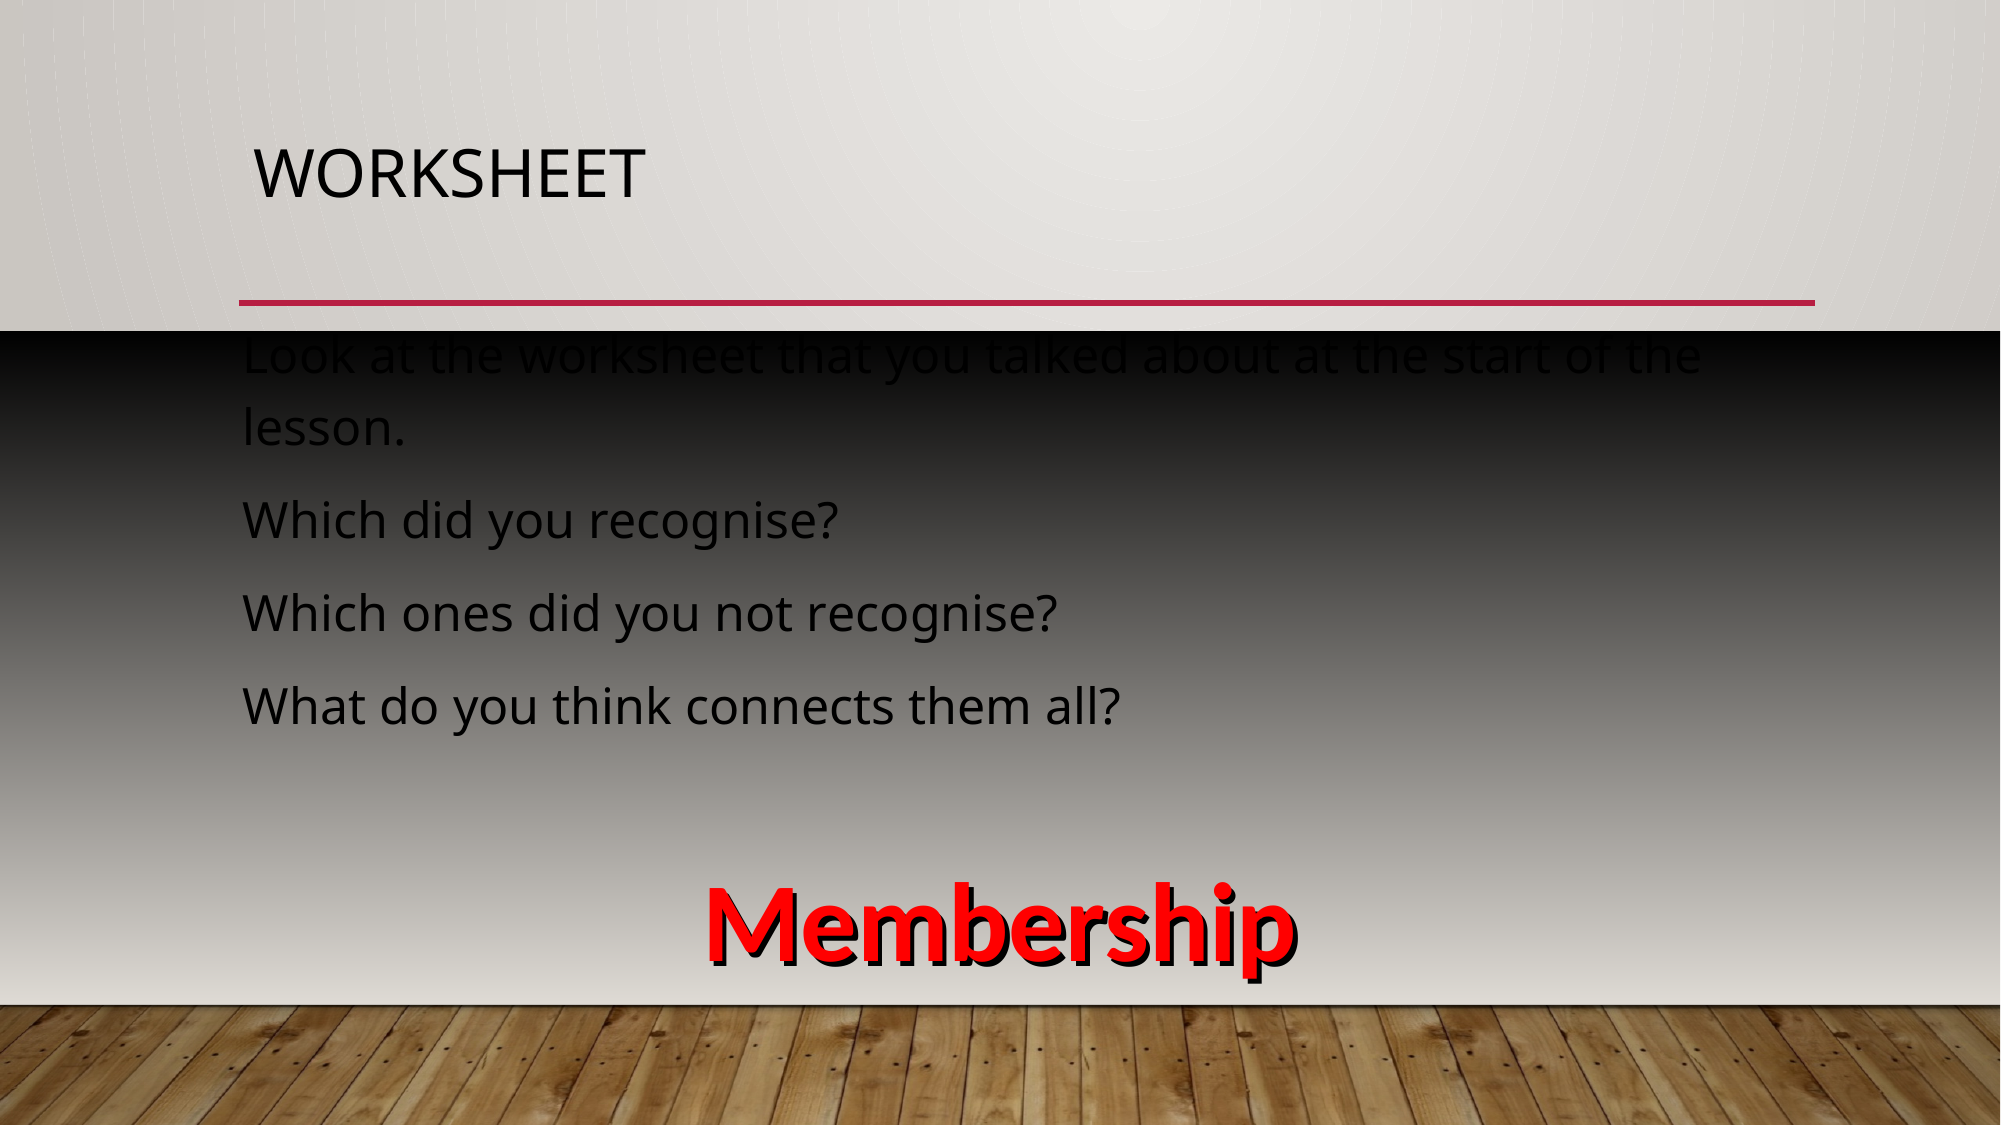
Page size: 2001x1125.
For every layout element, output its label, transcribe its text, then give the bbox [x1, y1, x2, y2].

text_box Look at the worksheet that you talked about at the start of the lesson. Which did you recognise? Which ones did you not recognise? What do you think connects them all? [227, 304, 1773, 783]
title Worksheet [238, 131, 1814, 305]
text_box Membership [687, 841, 1313, 992]
